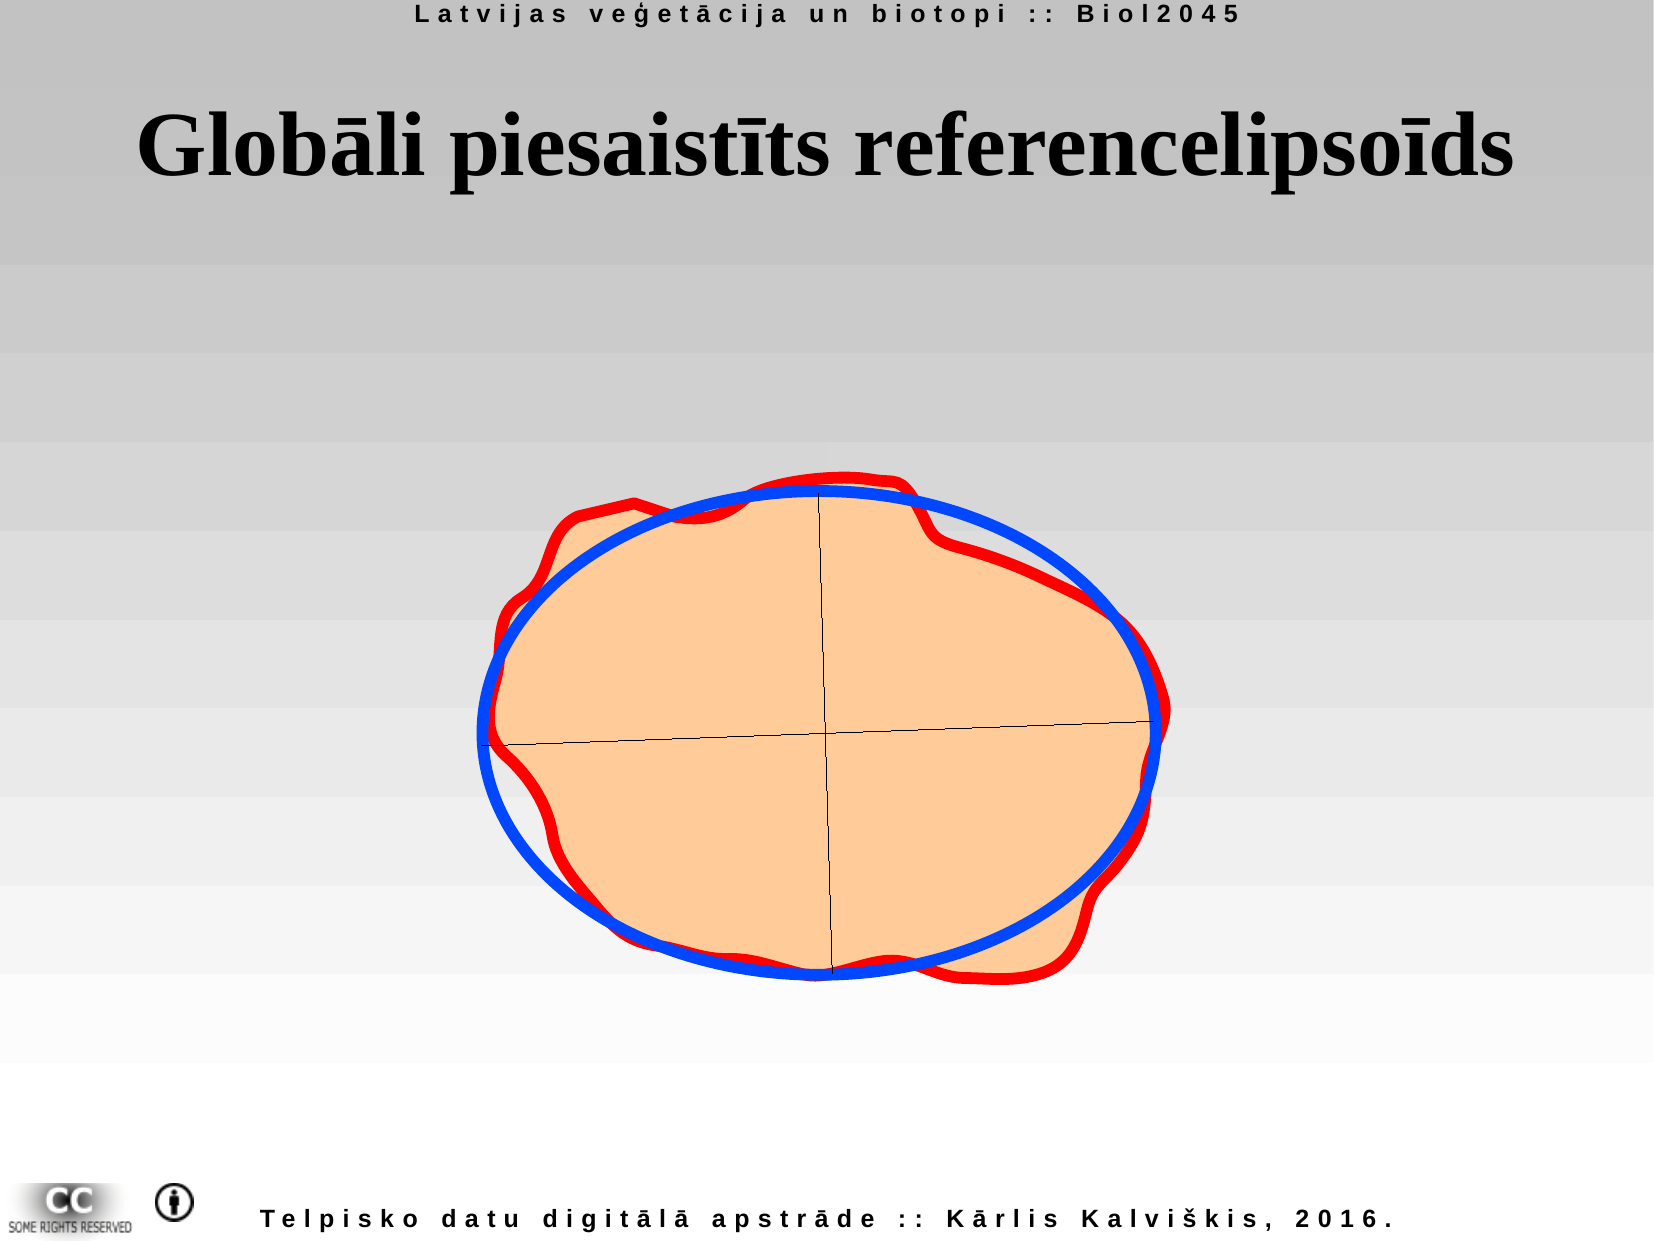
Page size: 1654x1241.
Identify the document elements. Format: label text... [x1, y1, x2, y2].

picture [0, 287, 1654, 1241]
text_box [489, 497, 1149, 968]
title Globāli piesaistīts referencelipsoīds [0, 1, 1654, 287]
text_box [771, 477, 911, 494]
text_box [500, 503, 661, 640]
text_box [1139, 643, 1165, 726]
text_box [927, 814, 1144, 980]
